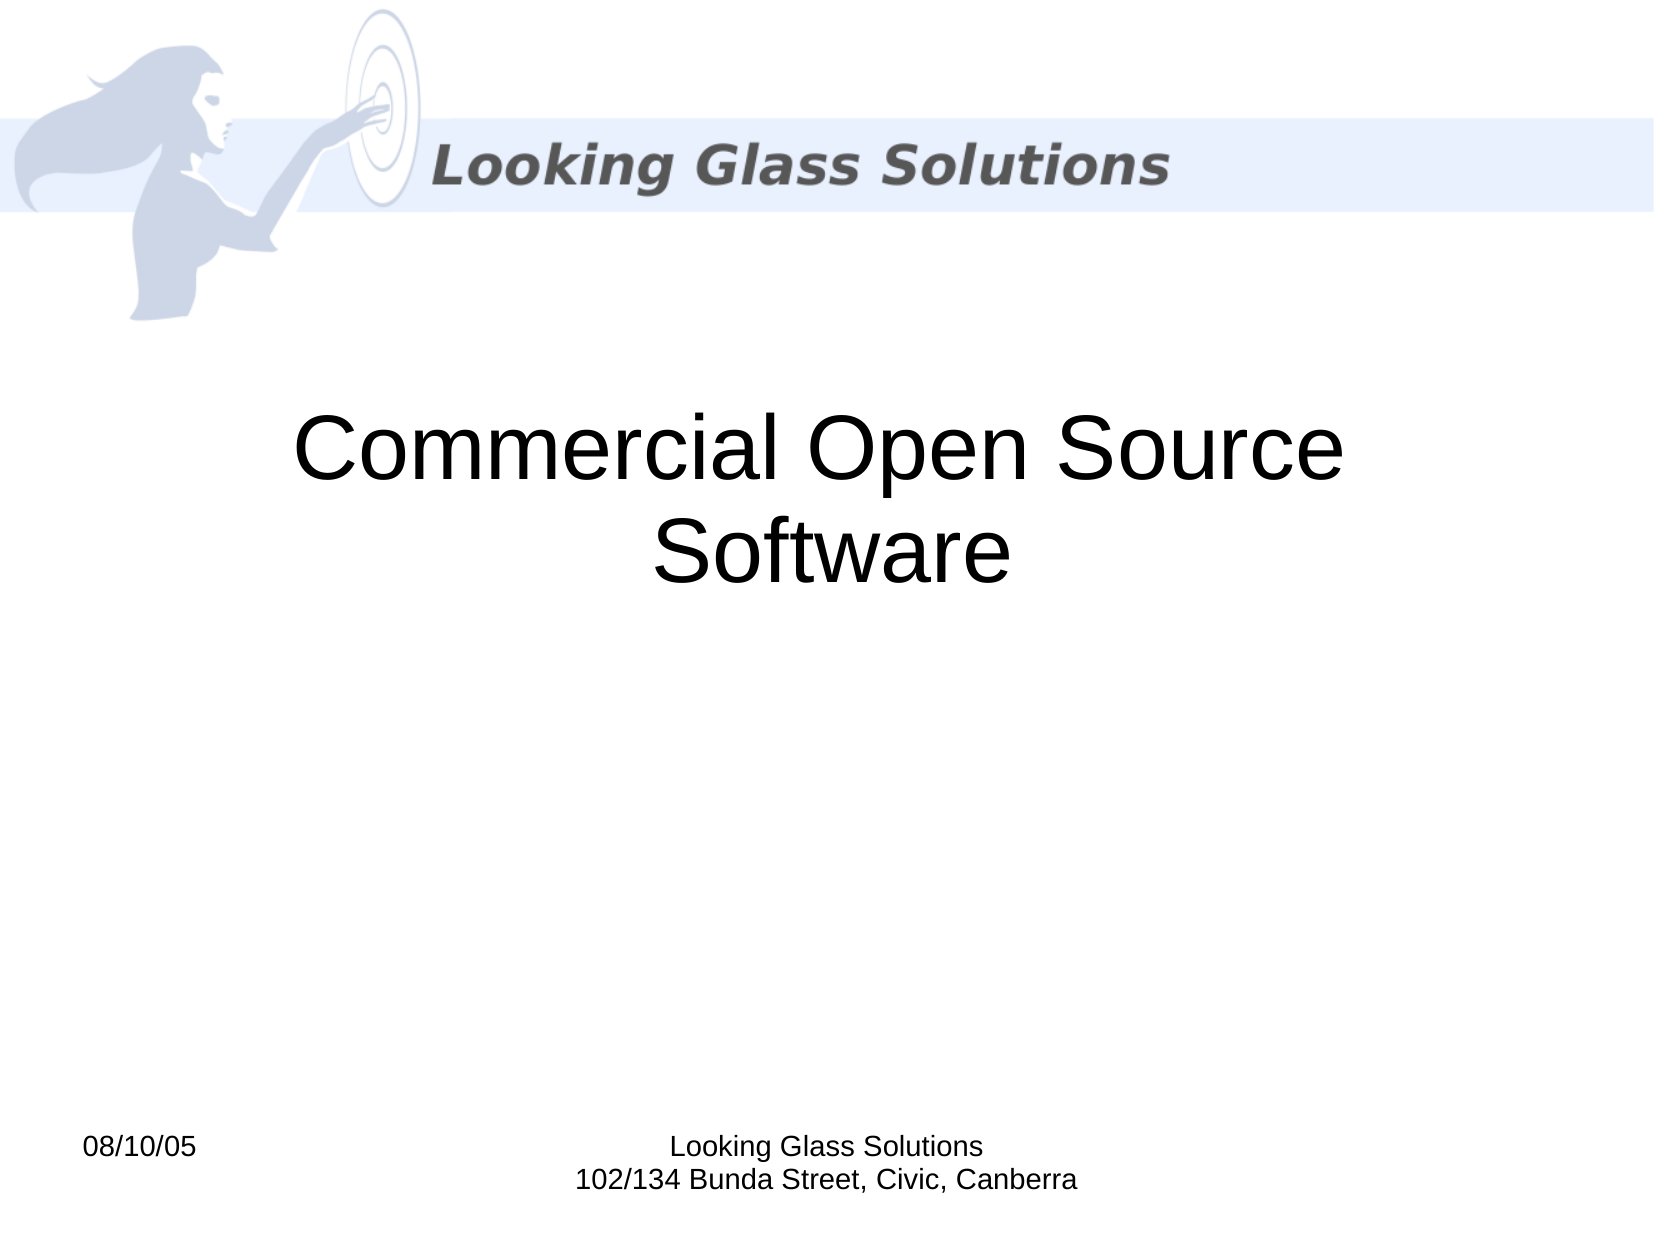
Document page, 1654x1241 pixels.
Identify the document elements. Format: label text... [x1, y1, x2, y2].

title Commercial Open Source Software [88, 396, 1577, 602]
picture [0, 0, 1654, 325]
